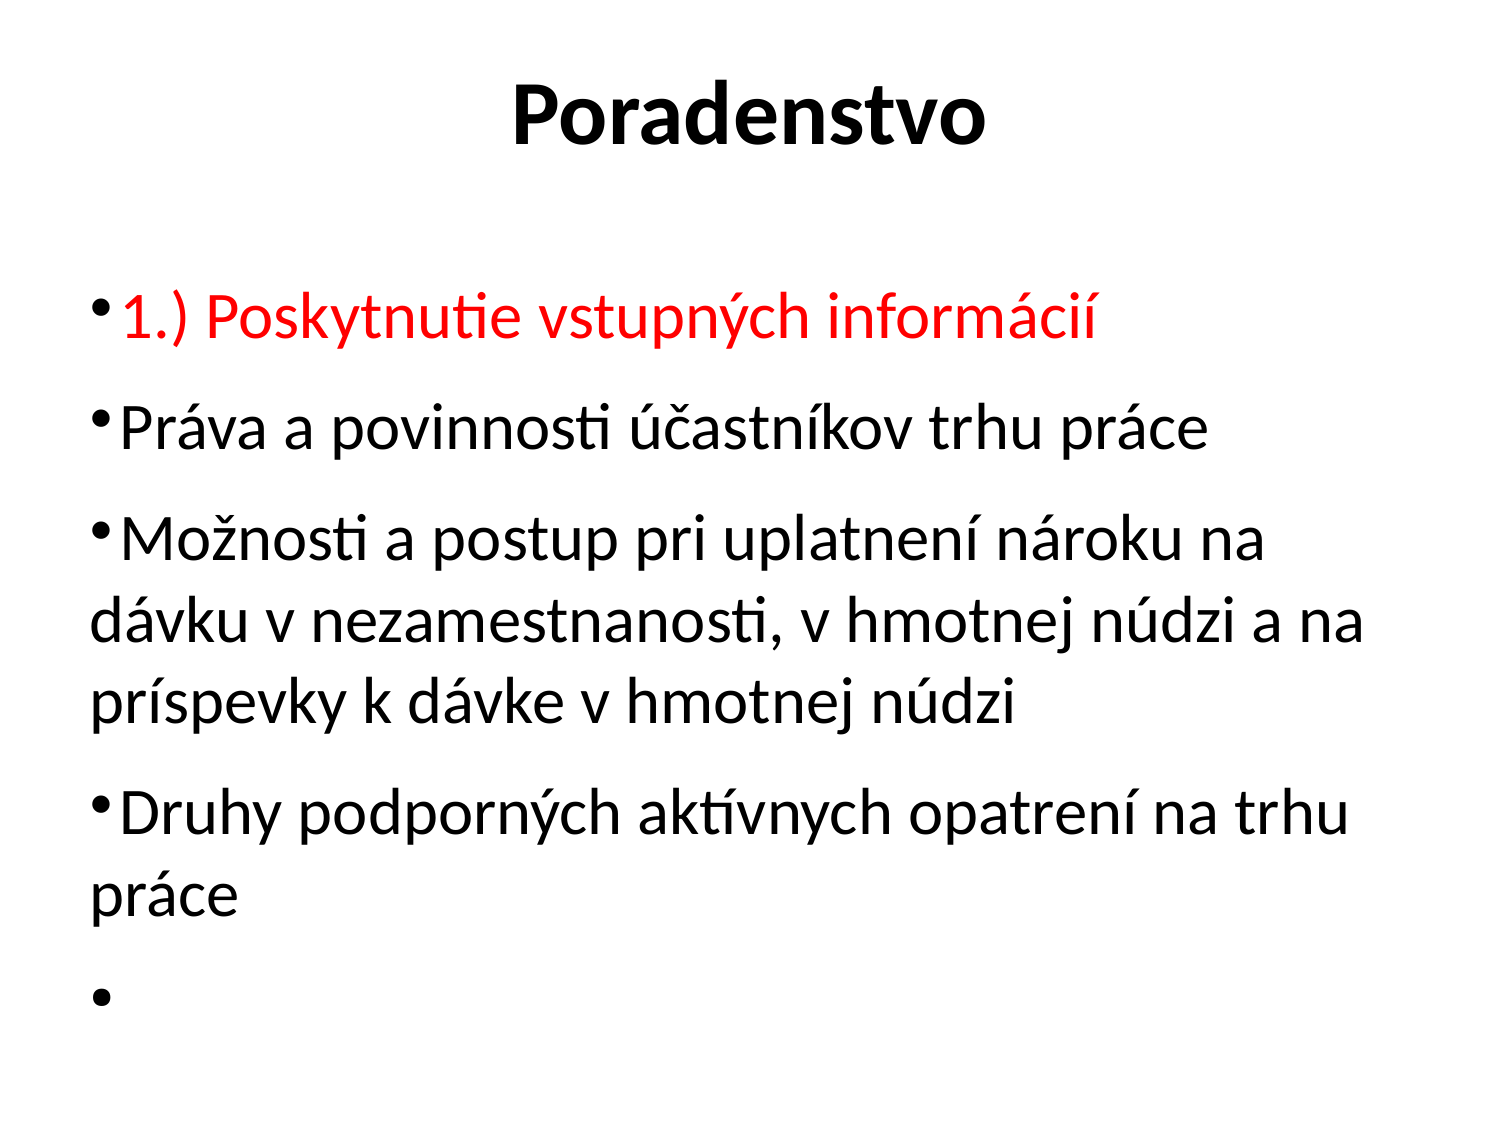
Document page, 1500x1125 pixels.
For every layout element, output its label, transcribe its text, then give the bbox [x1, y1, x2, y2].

list 1.) Poskytnutie vstupných informácií Práva a povinnosti účastníkov trhu práce Možnosti a postup pri uplatnení nároku na dávku v nezamestnanosti, v hmotnej núdzi a na príspevky k dávke v hmotnej núdzi Druhy podporných aktívnych opatrení na trhu práce [75, 262, 1425, 1005]
title Poradenstvo [75, 45, 1425, 233]
